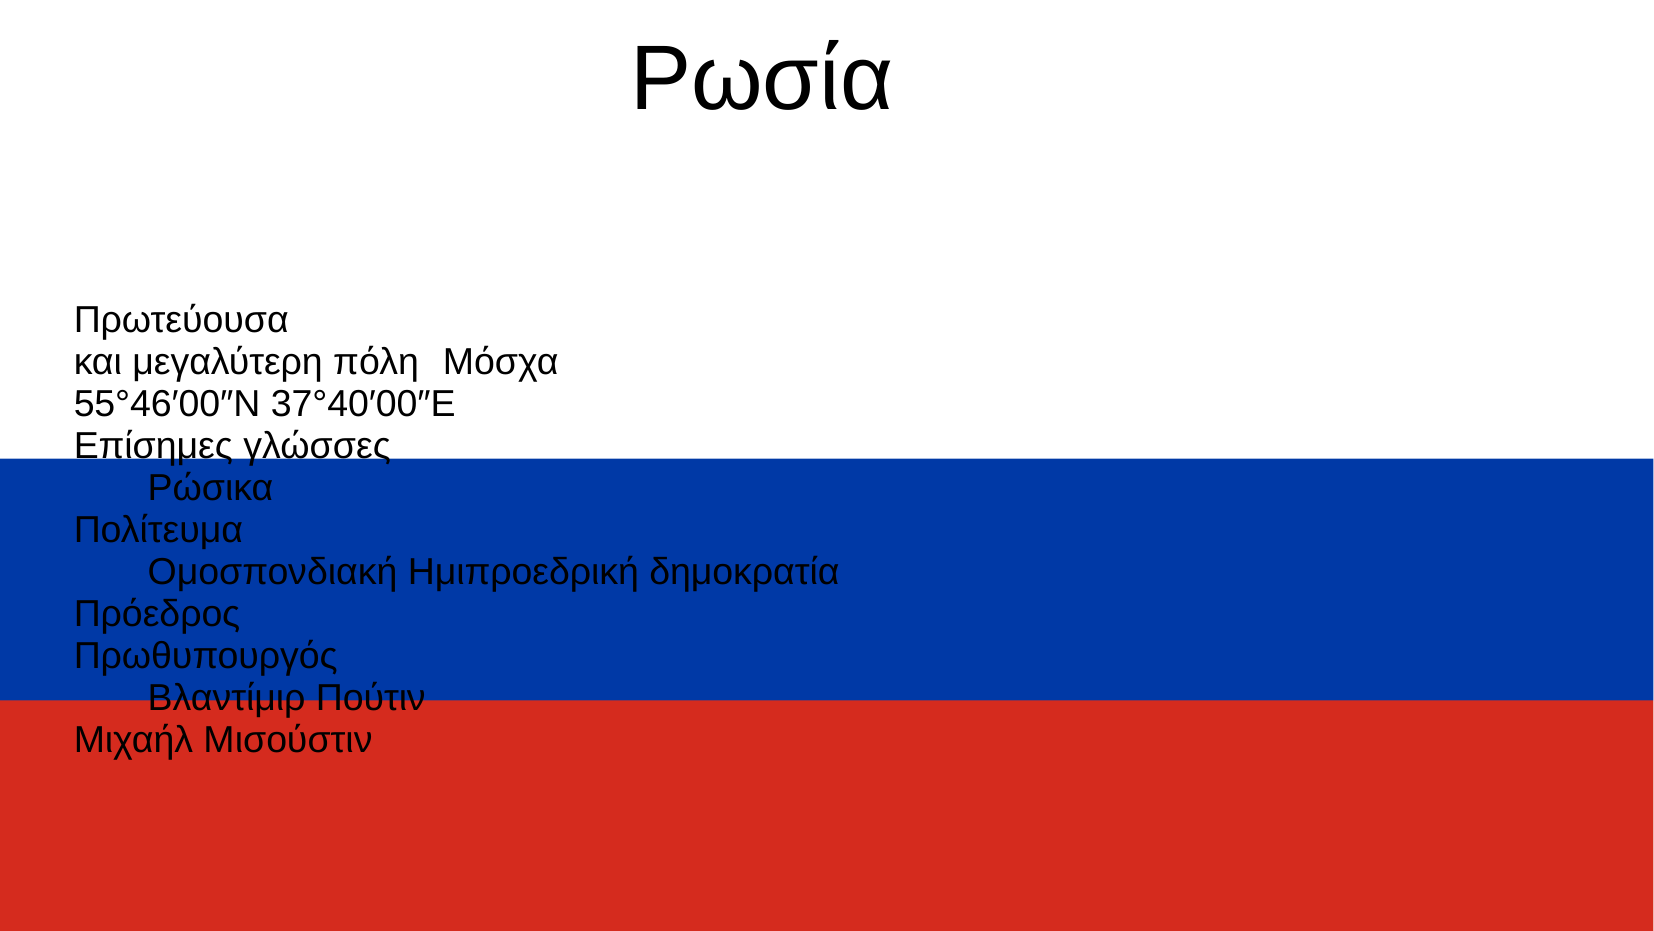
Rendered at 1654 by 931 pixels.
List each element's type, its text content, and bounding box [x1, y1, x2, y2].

picture [0, 217, 1654, 931]
title Ρωσία [17, 0, 1506, 156]
text_box Πρωτεύουσα και μεγαλύτερη πόλη Μόσχα 55°46′00″N 37°40′00″E Επίσημες γλώσσες Ρώσικα Πολίτευμα Ομοσπονδιακή Ημιπροεδρική δημοκρατία Πρόεδρος Πρωθυπουργός Βλαντίμιρ Πούτιν Μιχαήλ Μισούστιν [59, 290, 855, 768]
